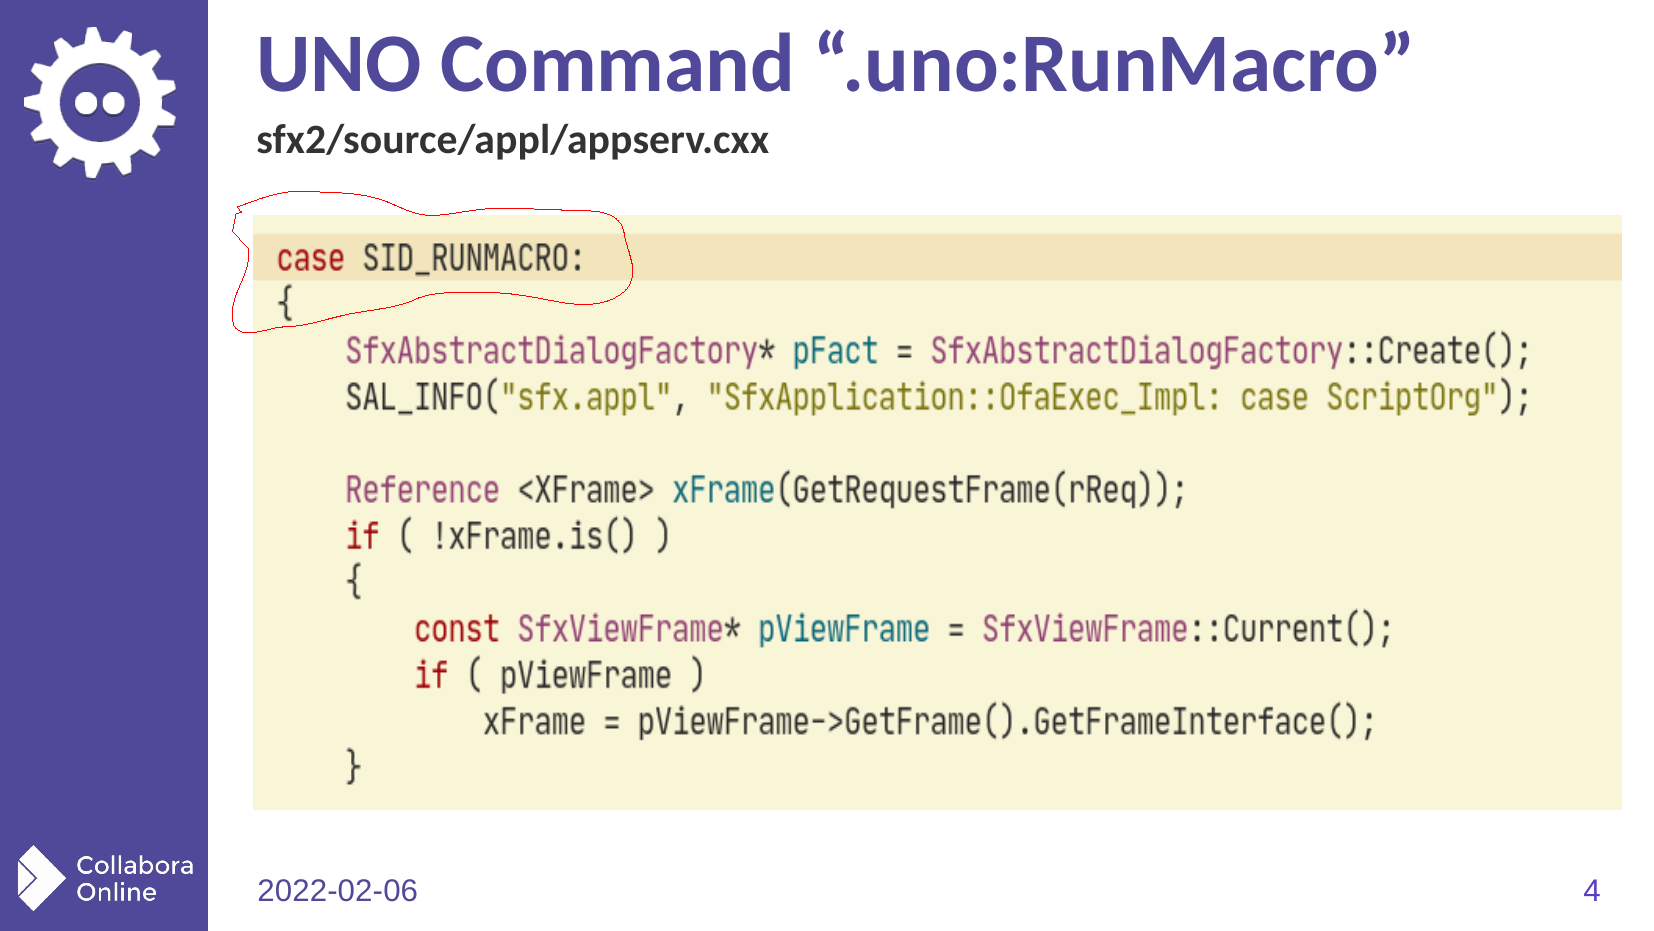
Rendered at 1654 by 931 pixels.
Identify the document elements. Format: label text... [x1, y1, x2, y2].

title UNO Command “.uno:RunMacro” sfx2/source/appl/appserv.cxx [256, 0, 1636, 165]
picture [24, 27, 181, 182]
picture [13, 840, 197, 916]
picture [253, 215, 1622, 811]
